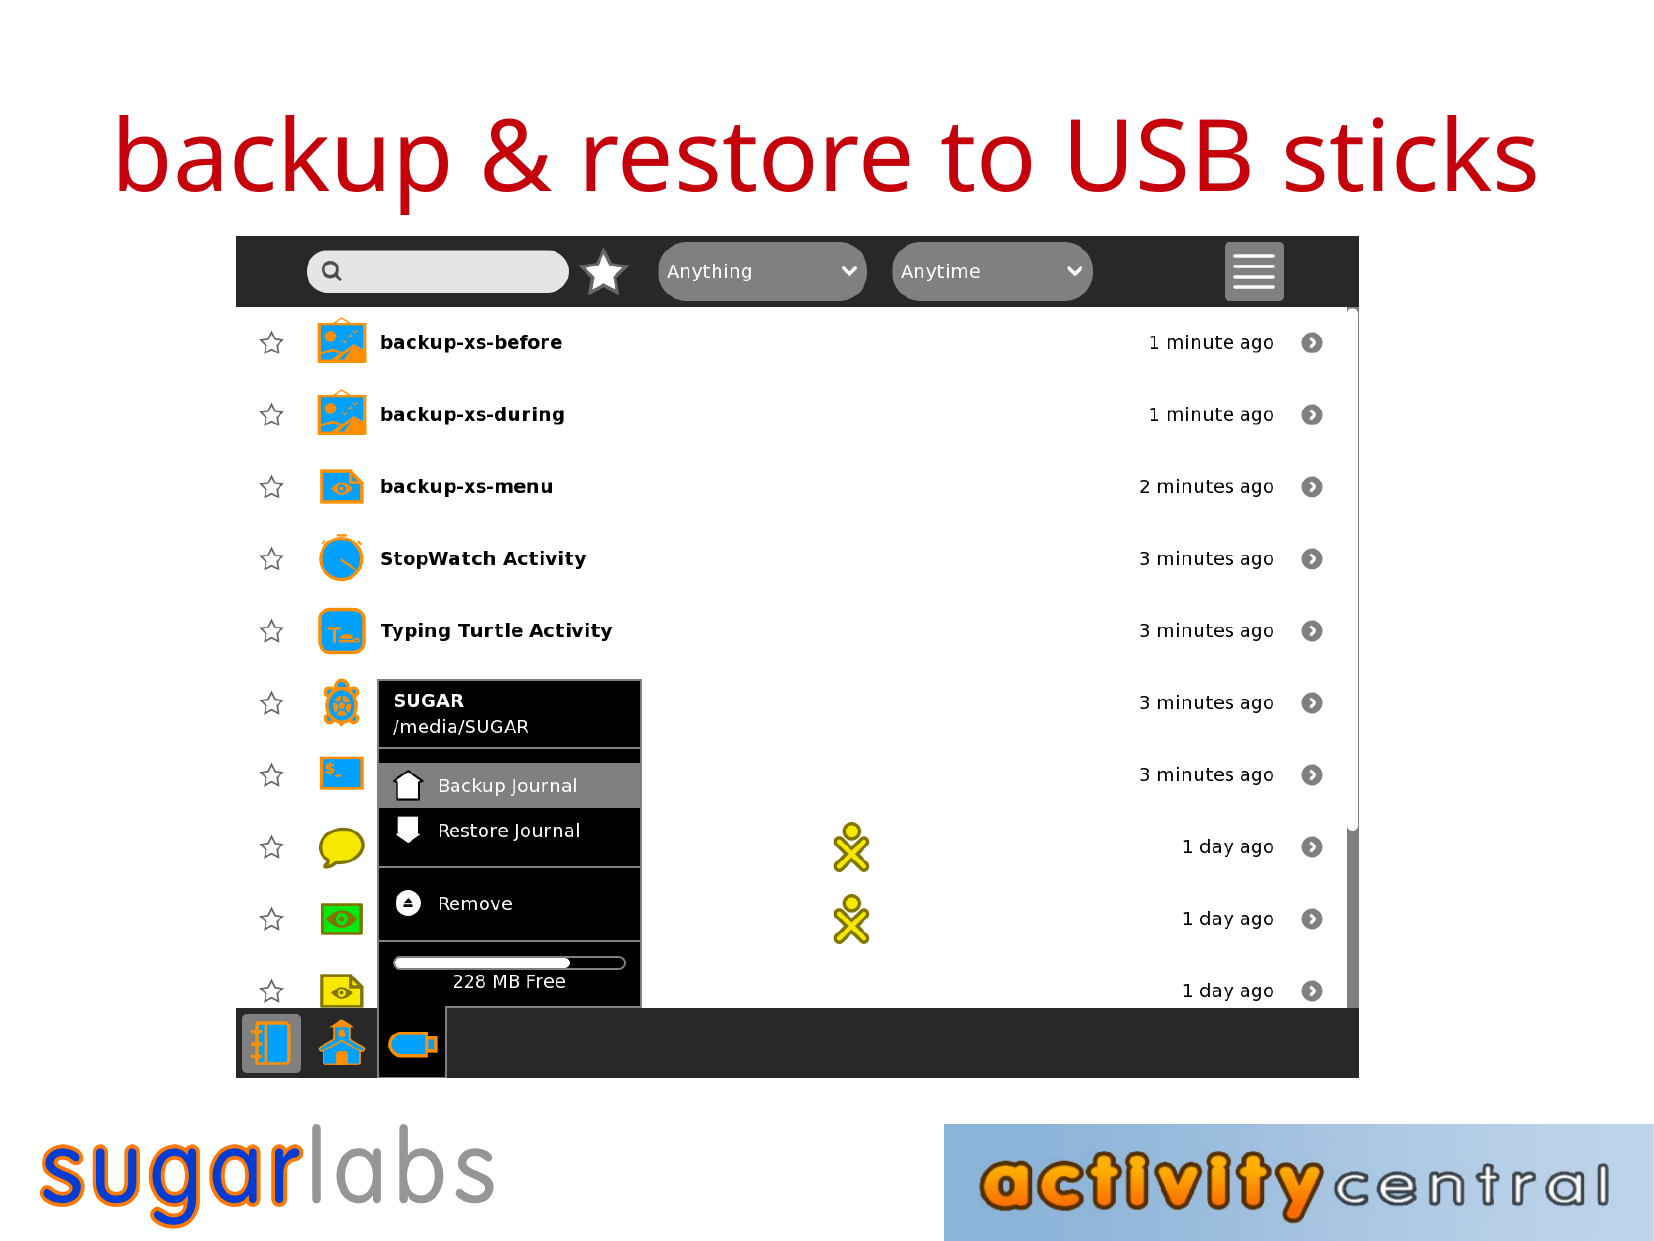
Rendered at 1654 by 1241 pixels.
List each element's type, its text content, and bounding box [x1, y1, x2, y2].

picture [944, 1124, 1654, 1241]
picture [0, 1081, 532, 1241]
picture [236, 236, 1359, 1078]
title backup & restore to USB sticks [82, 49, 1571, 257]
